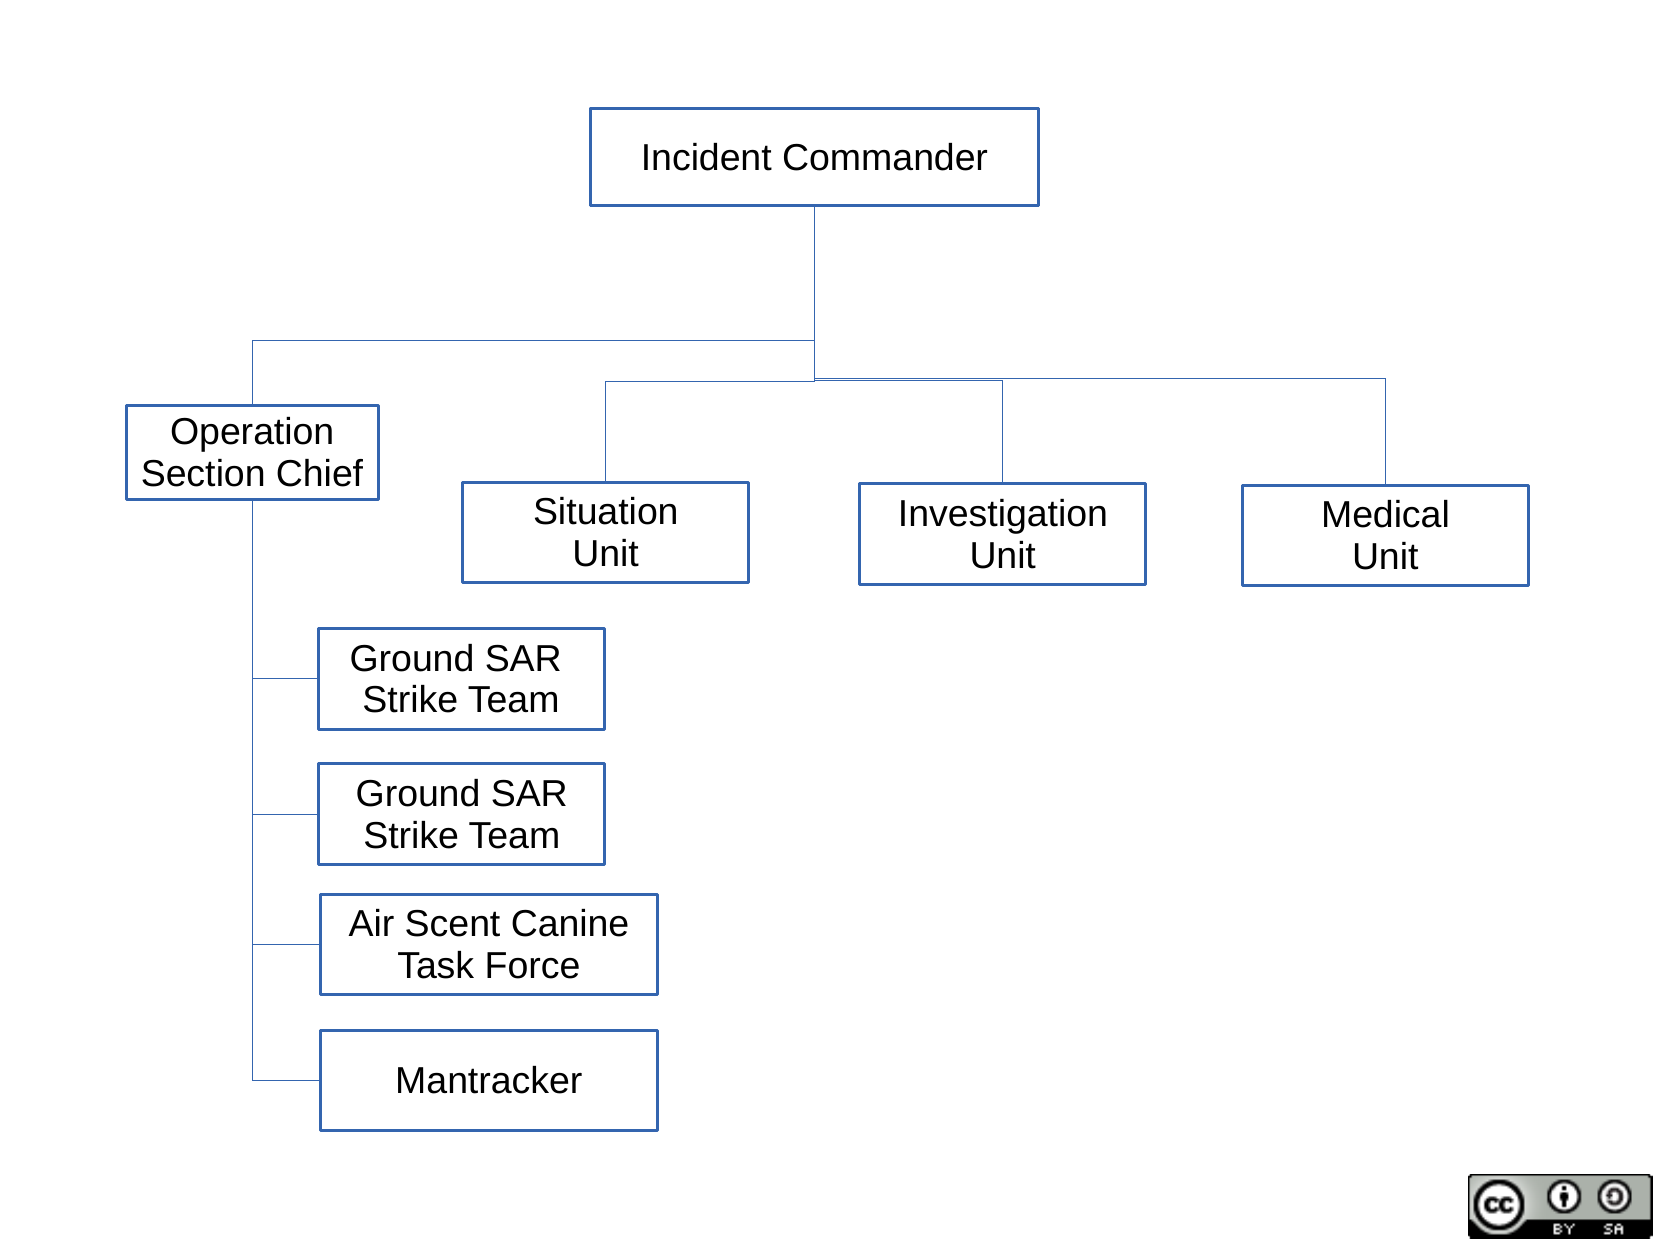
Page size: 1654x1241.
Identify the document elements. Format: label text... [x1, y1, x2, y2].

text_box Medical Unit [1242, 485, 1529, 586]
text_box Investigation Unit [859, 483, 1146, 585]
text_box Mantracker [320, 1030, 658, 1131]
text_box Operation Section Chief [126, 405, 379, 500]
text_box Ground SAR Strike Team [318, 763, 605, 865]
text_box Air Scent Canine Task Force [320, 894, 658, 995]
text_box Incident Commander [590, 108, 1039, 206]
text_box Situation Unit [462, 482, 749, 583]
text_box Ground SAR Strike Team [318, 628, 605, 730]
picture [1468, 1174, 1653, 1239]
